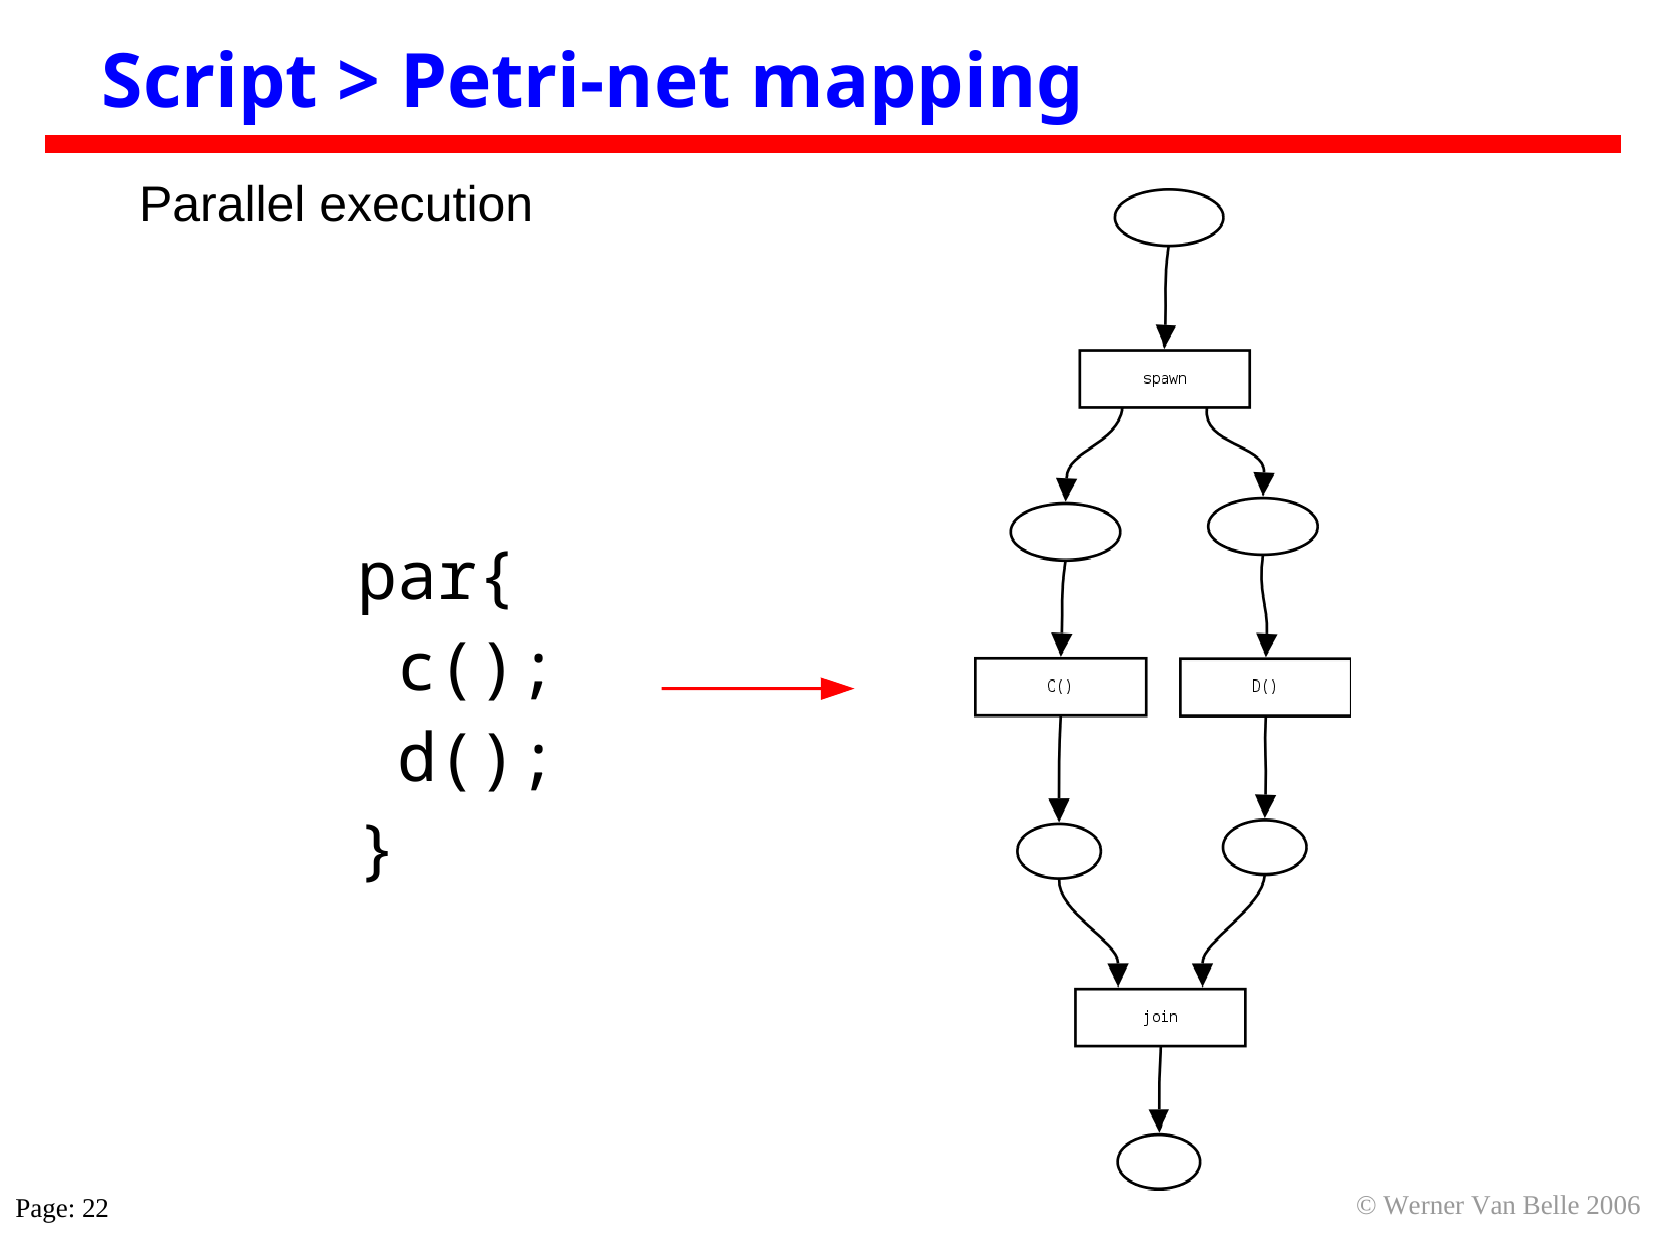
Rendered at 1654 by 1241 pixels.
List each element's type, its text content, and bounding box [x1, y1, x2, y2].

title Script > Petri-net mapping [101, 27, 1514, 130]
list Parallel execution [121, 175, 1534, 1127]
text_box par{ c(); d(); } [357, 528, 558, 831]
picture [974, 188, 1351, 1191]
